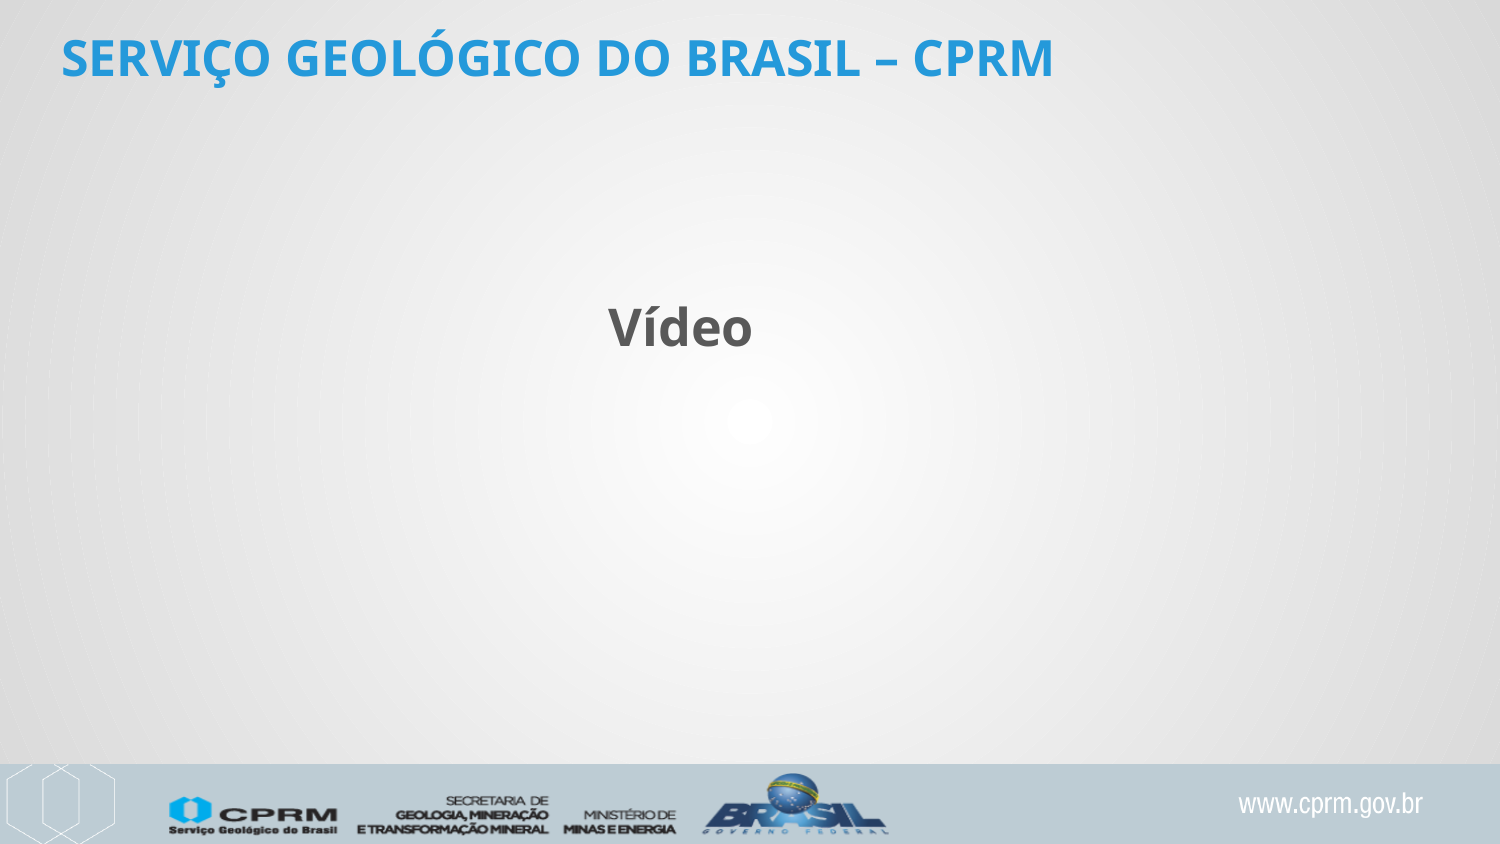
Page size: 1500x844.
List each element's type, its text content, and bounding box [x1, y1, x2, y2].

picture [0, 763, 1500, 844]
text_box Vídeo [551, 256, 812, 424]
text_box SERVIÇO GEOLÓGICO DO BRASIL – CPRM [46, 19, 1072, 95]
